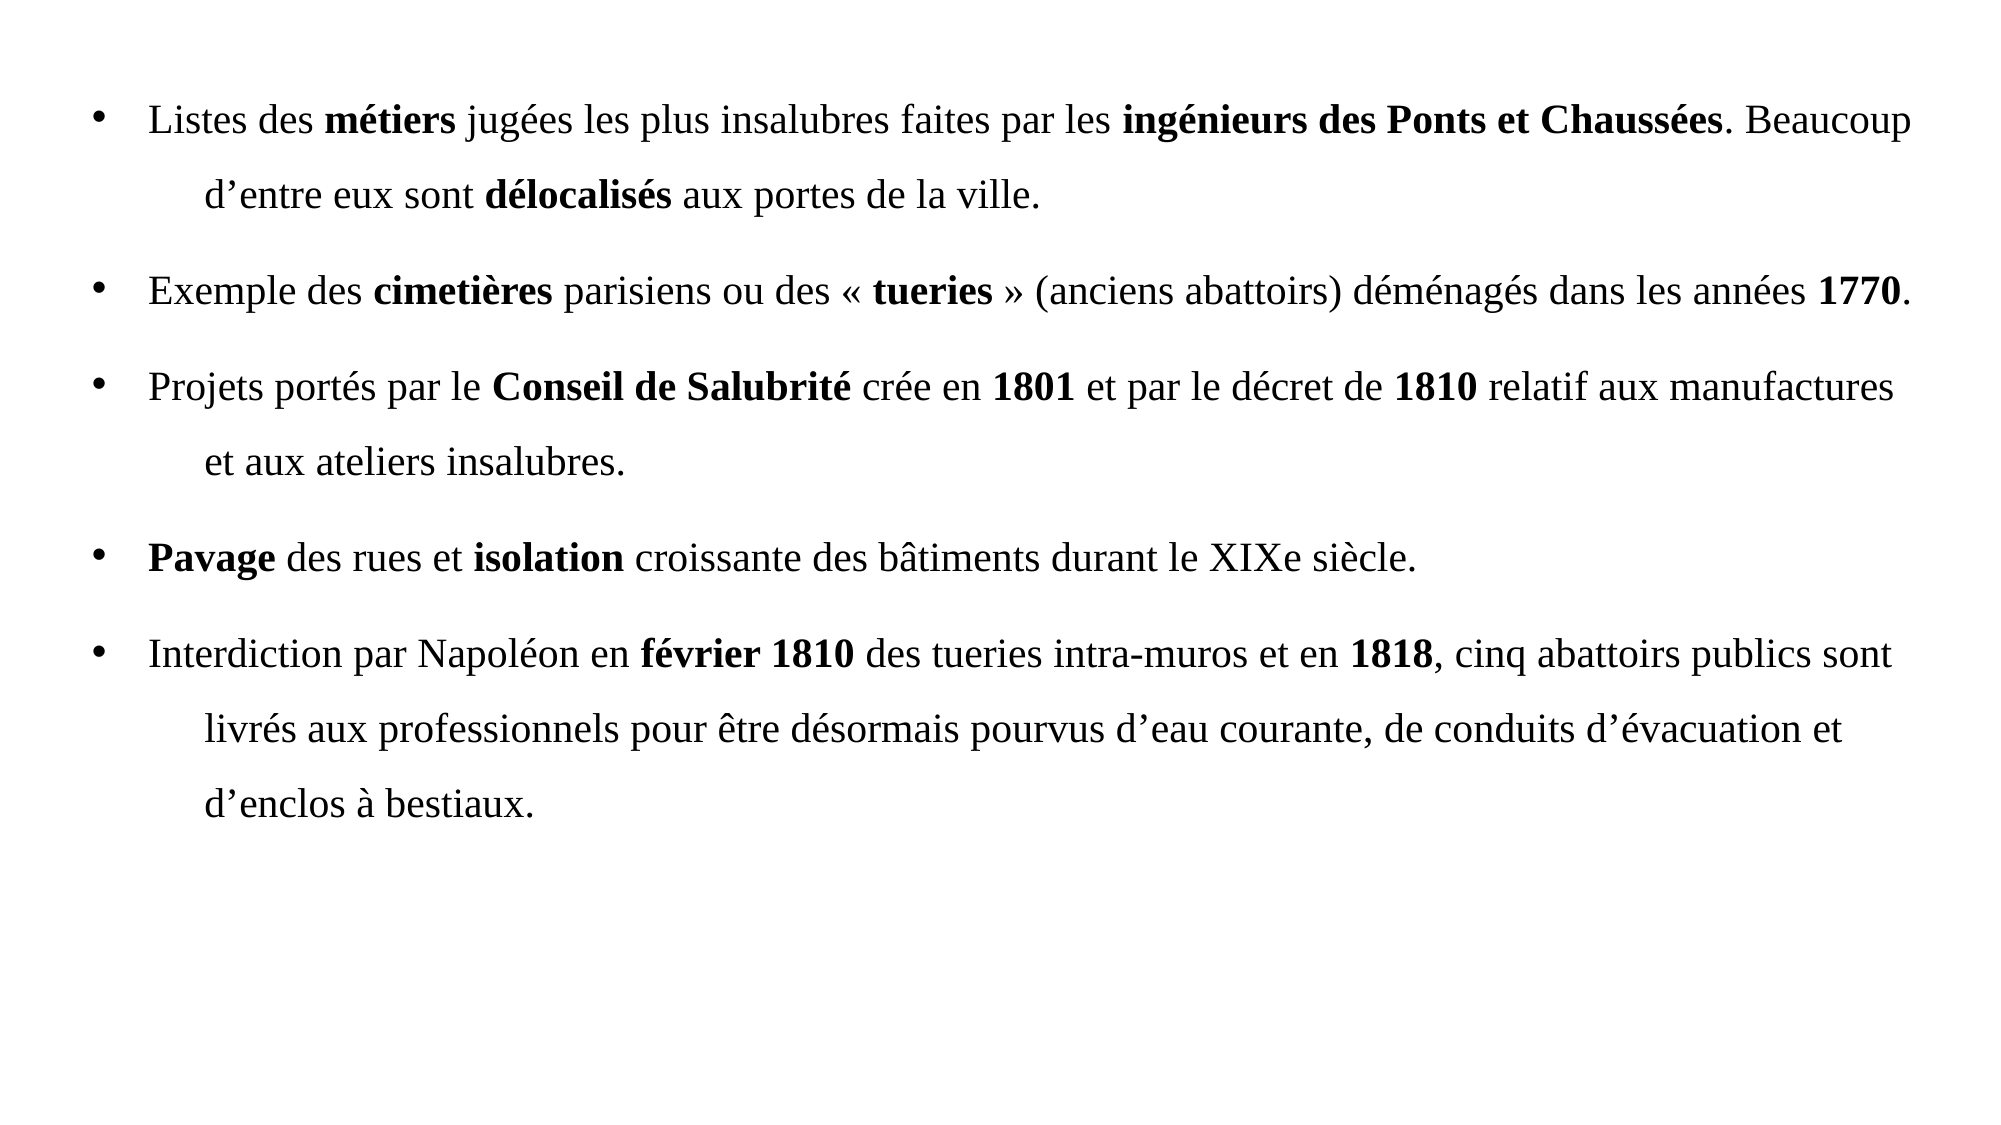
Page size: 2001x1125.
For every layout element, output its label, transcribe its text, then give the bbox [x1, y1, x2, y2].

list Listes des métiers jugées les plus insalubres faites par les ingénieurs des Ponts et Chaussées. Beaucoup d’entre eux sont délocalisés aux portes de la ville. Exemple des cimetières parisiens ou des « tueries » (anciens abattoirs) déménagés dans les années 1770. Projets portés par le Conseil de Salubrité crée en 1801 et par le décret de 1810 relatif aux manufactures et aux ateliers insalubres. Pavage des rues et isolation croissante des bâtiments durant le XIXe siècle. Interdiction par Napoléon en février 1810 des tueries intra-muros et en 1818, cinq abattoirs publics sont livrés aux professionnels pour être désormais pourvus d’eau courante, de conduits d’évacuation et d’enclos à bestiaux. [76, 58, 1942, 1095]
